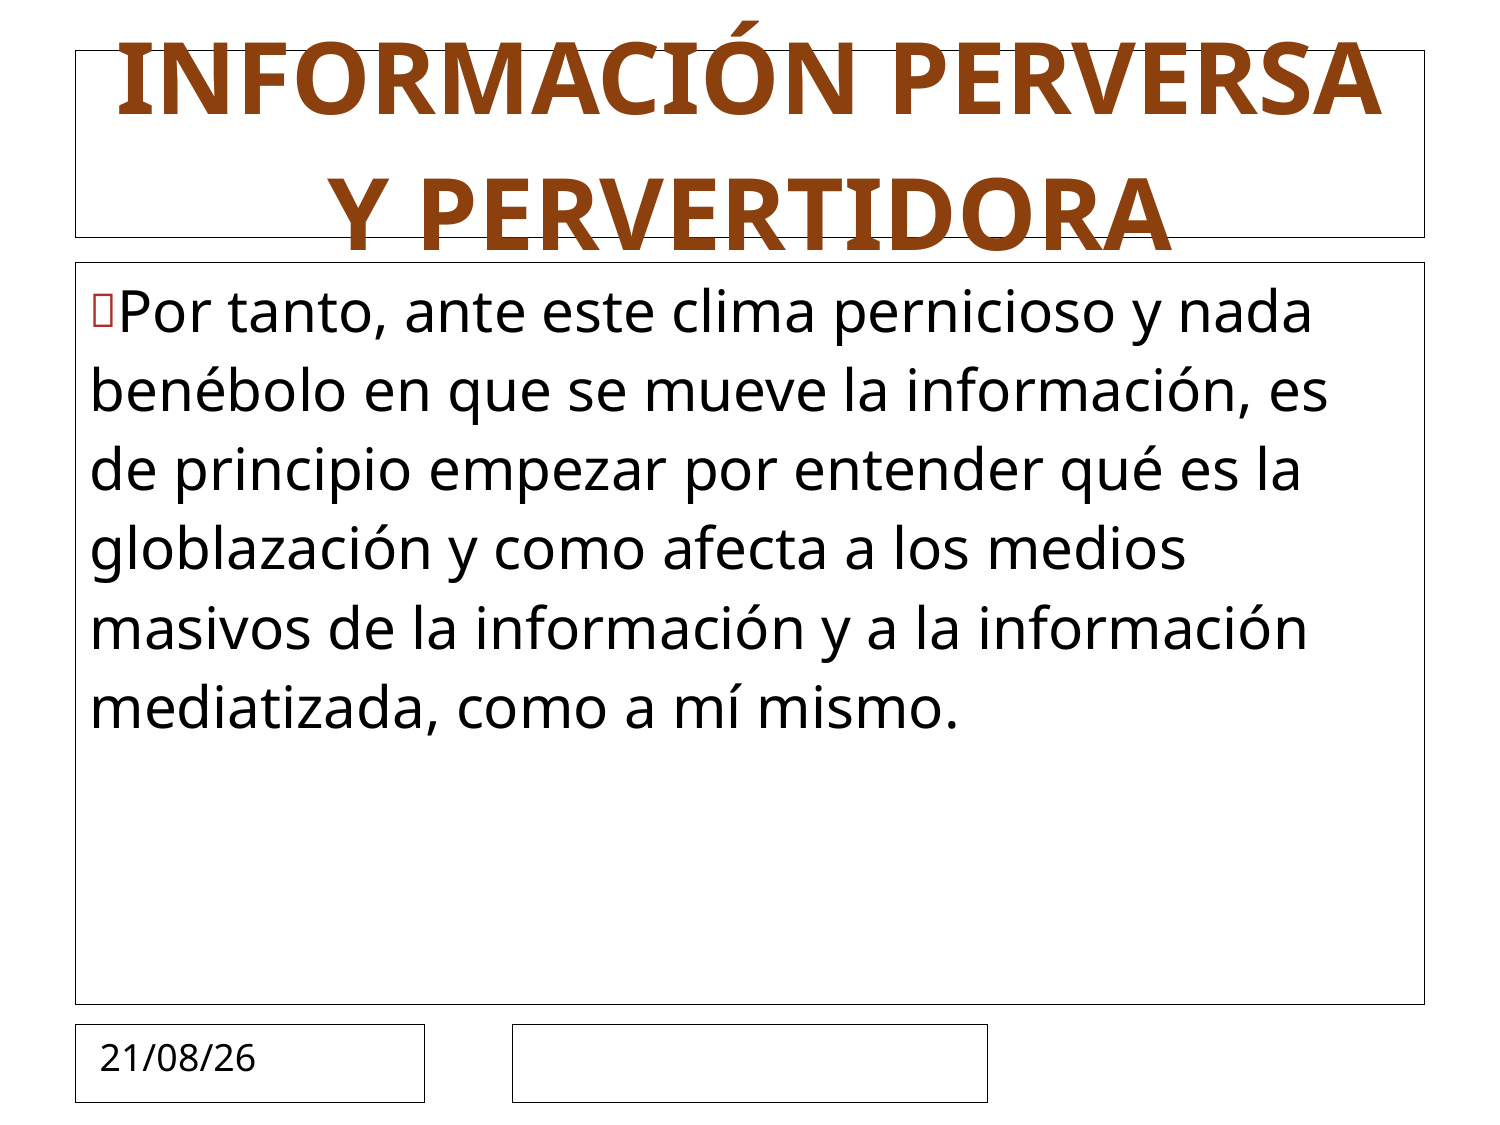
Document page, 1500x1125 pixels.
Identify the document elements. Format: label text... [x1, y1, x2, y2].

list Por tanto, ante este clima pernicioso y nada benébolo en que se mueve la información, es de principio empezar por entender qué es la globlazación y como afecta a los medios masivos de la información y a la información mediatizada, como a mí mismo. [75, 262, 1425, 1005]
title INFORMACIÓN PERVERSA Y PERVERTIDORA [75, 50, 1425, 238]
